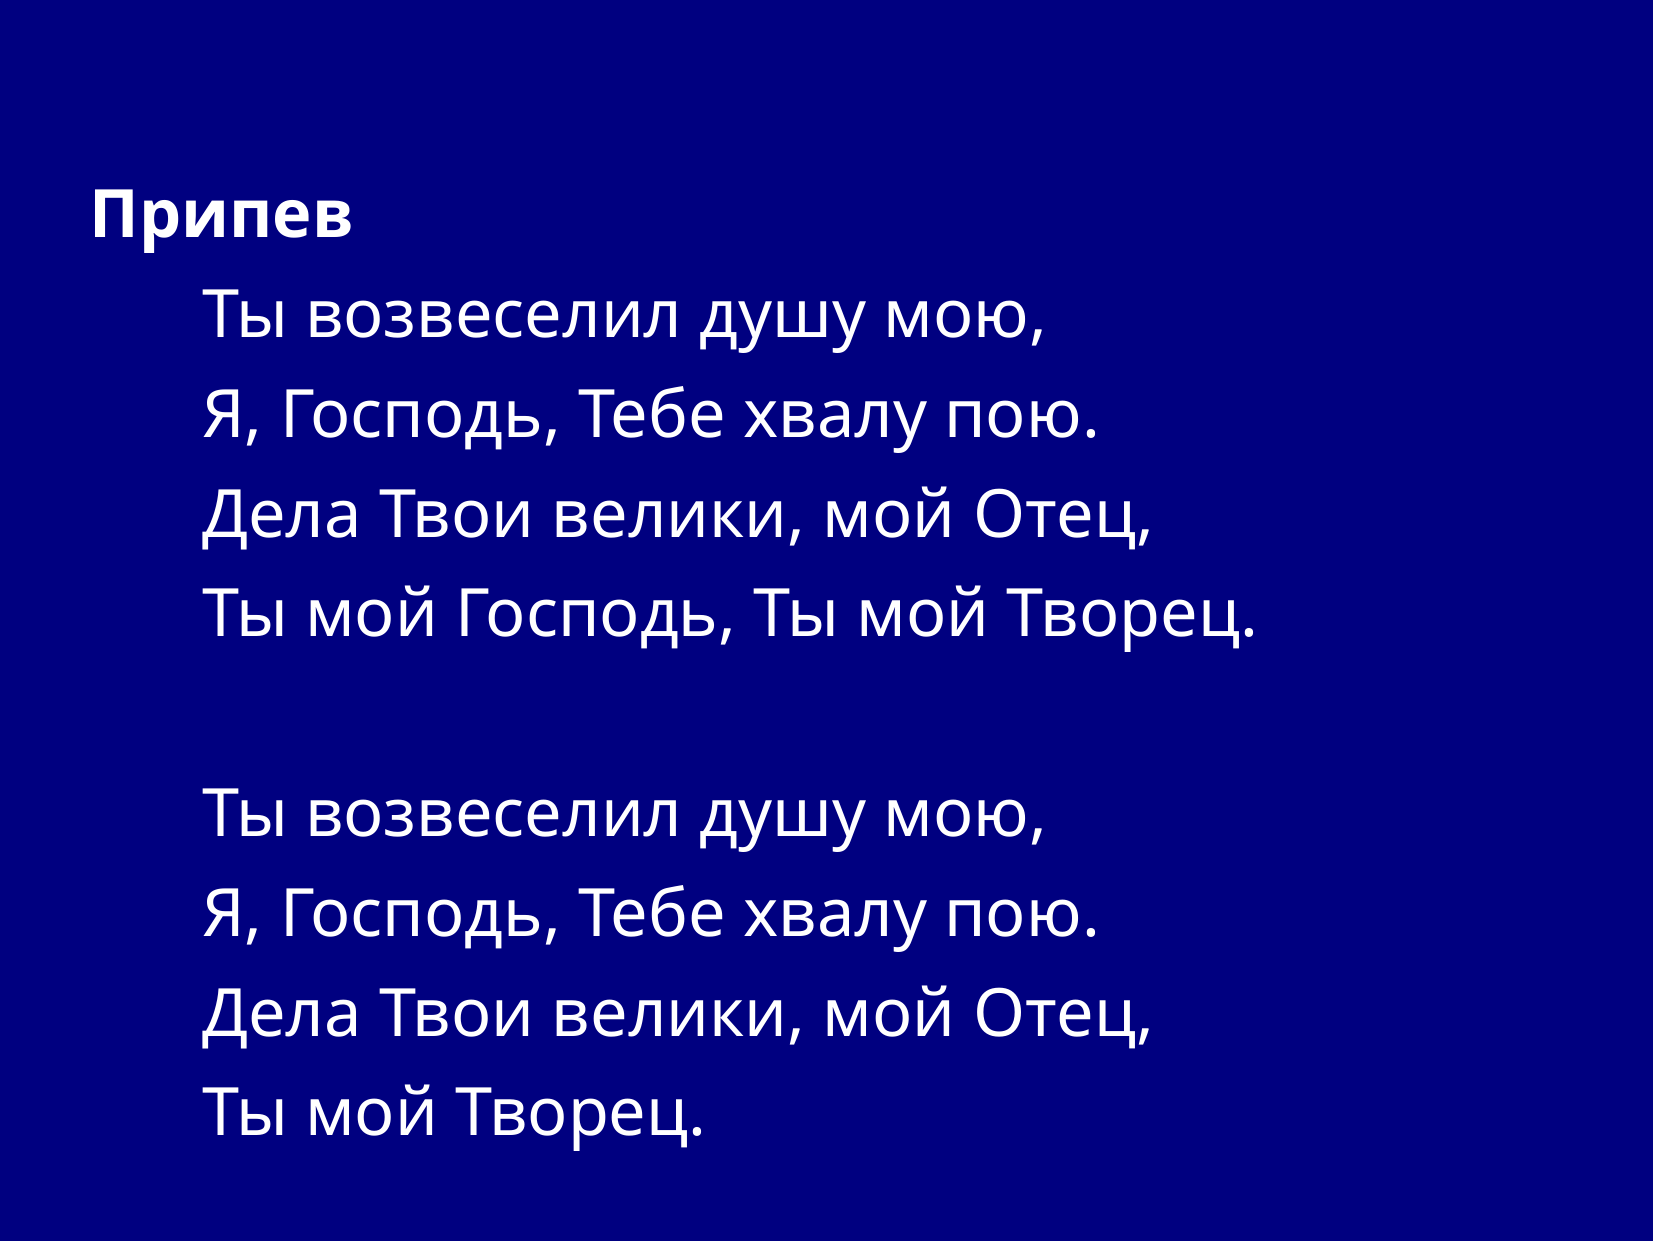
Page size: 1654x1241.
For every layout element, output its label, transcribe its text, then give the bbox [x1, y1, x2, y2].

text_box Припев Ты возвеселил душу мою, Я, Господь, Тебе хвалу пою. Дела Твои велики, мой Отец, Ты мой Господь, Ты мой Творец. Ты возвеселил душу мою, Я, Господь, Тебе хвалу пою. Дела Твои велики, мой Отец, Ты мой Творец. [75, 150, 1576, 1163]
